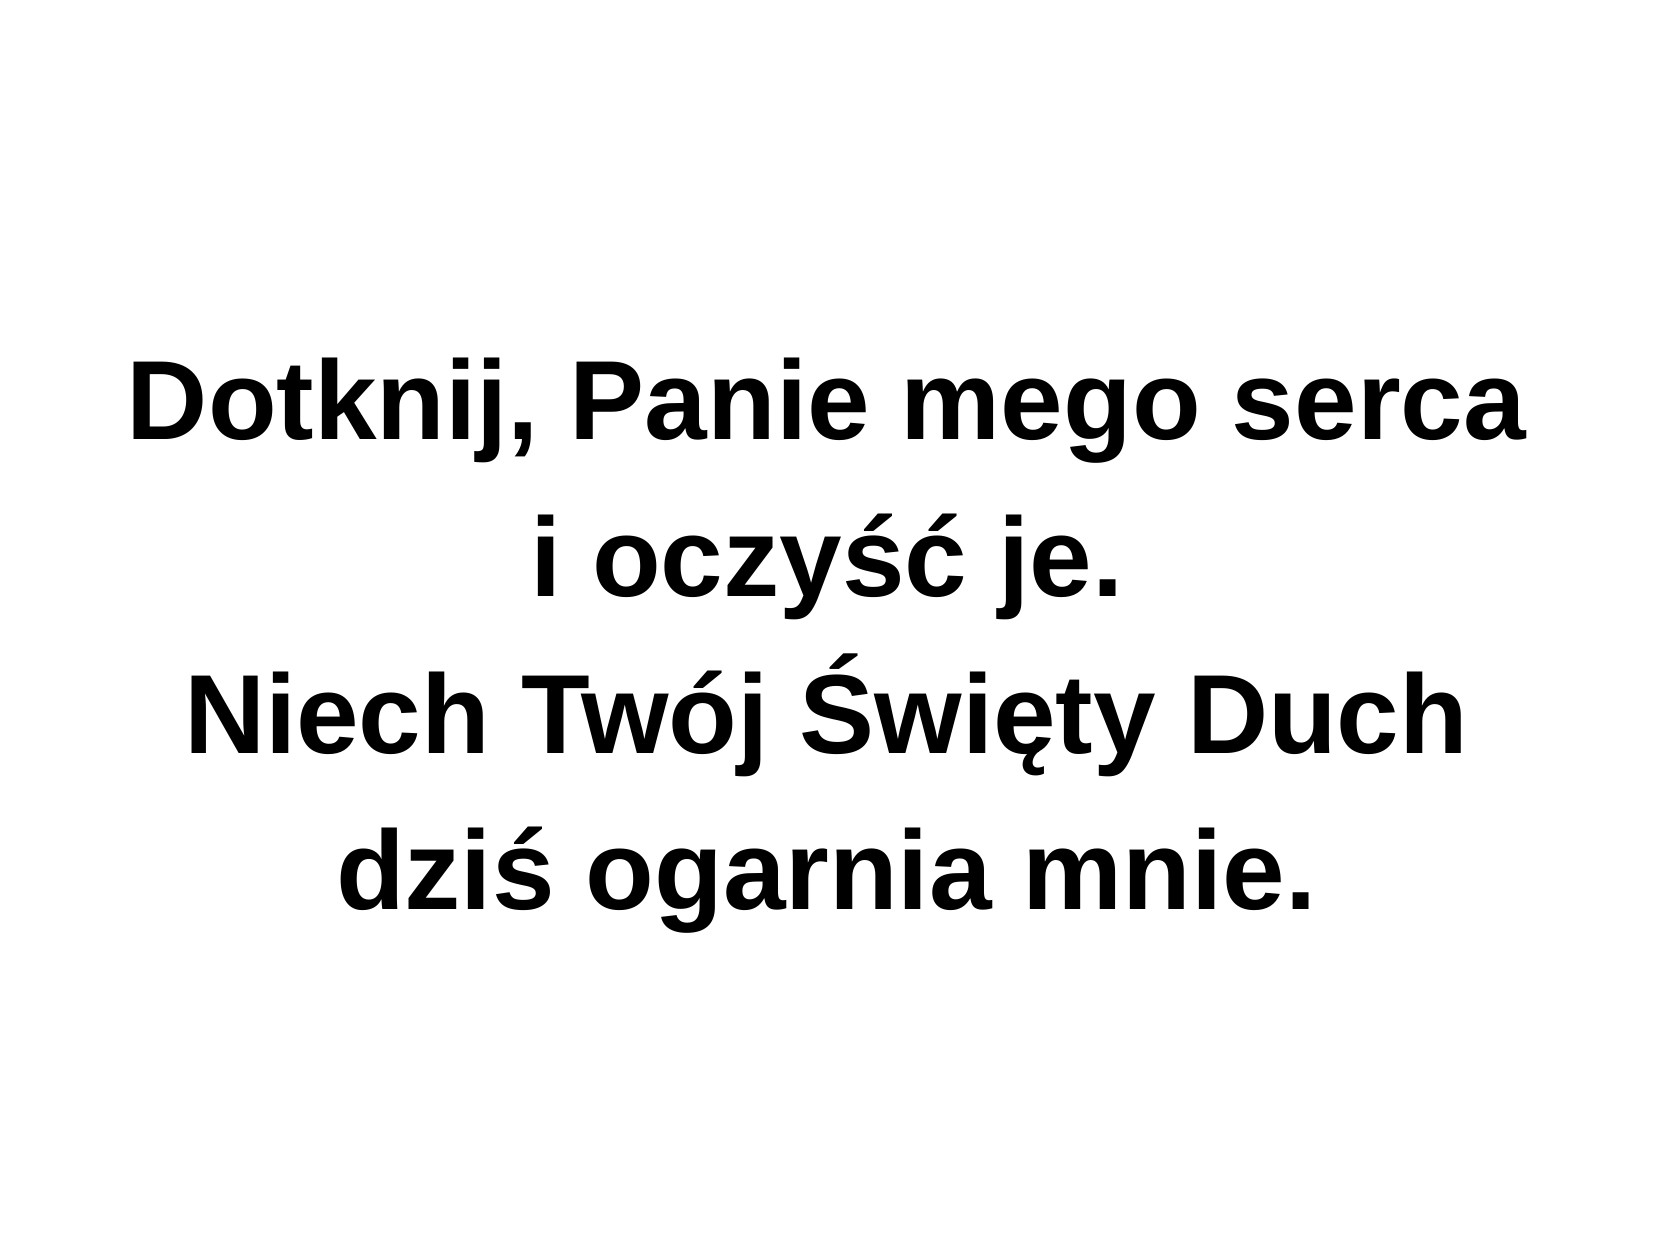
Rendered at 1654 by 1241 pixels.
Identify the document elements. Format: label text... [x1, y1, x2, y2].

subtitle Dotknij, Panie mego serca i oczyść je. Niech Twój Święty Duch dziś ogarnia mnie. [0, 0, 1654, 1241]
